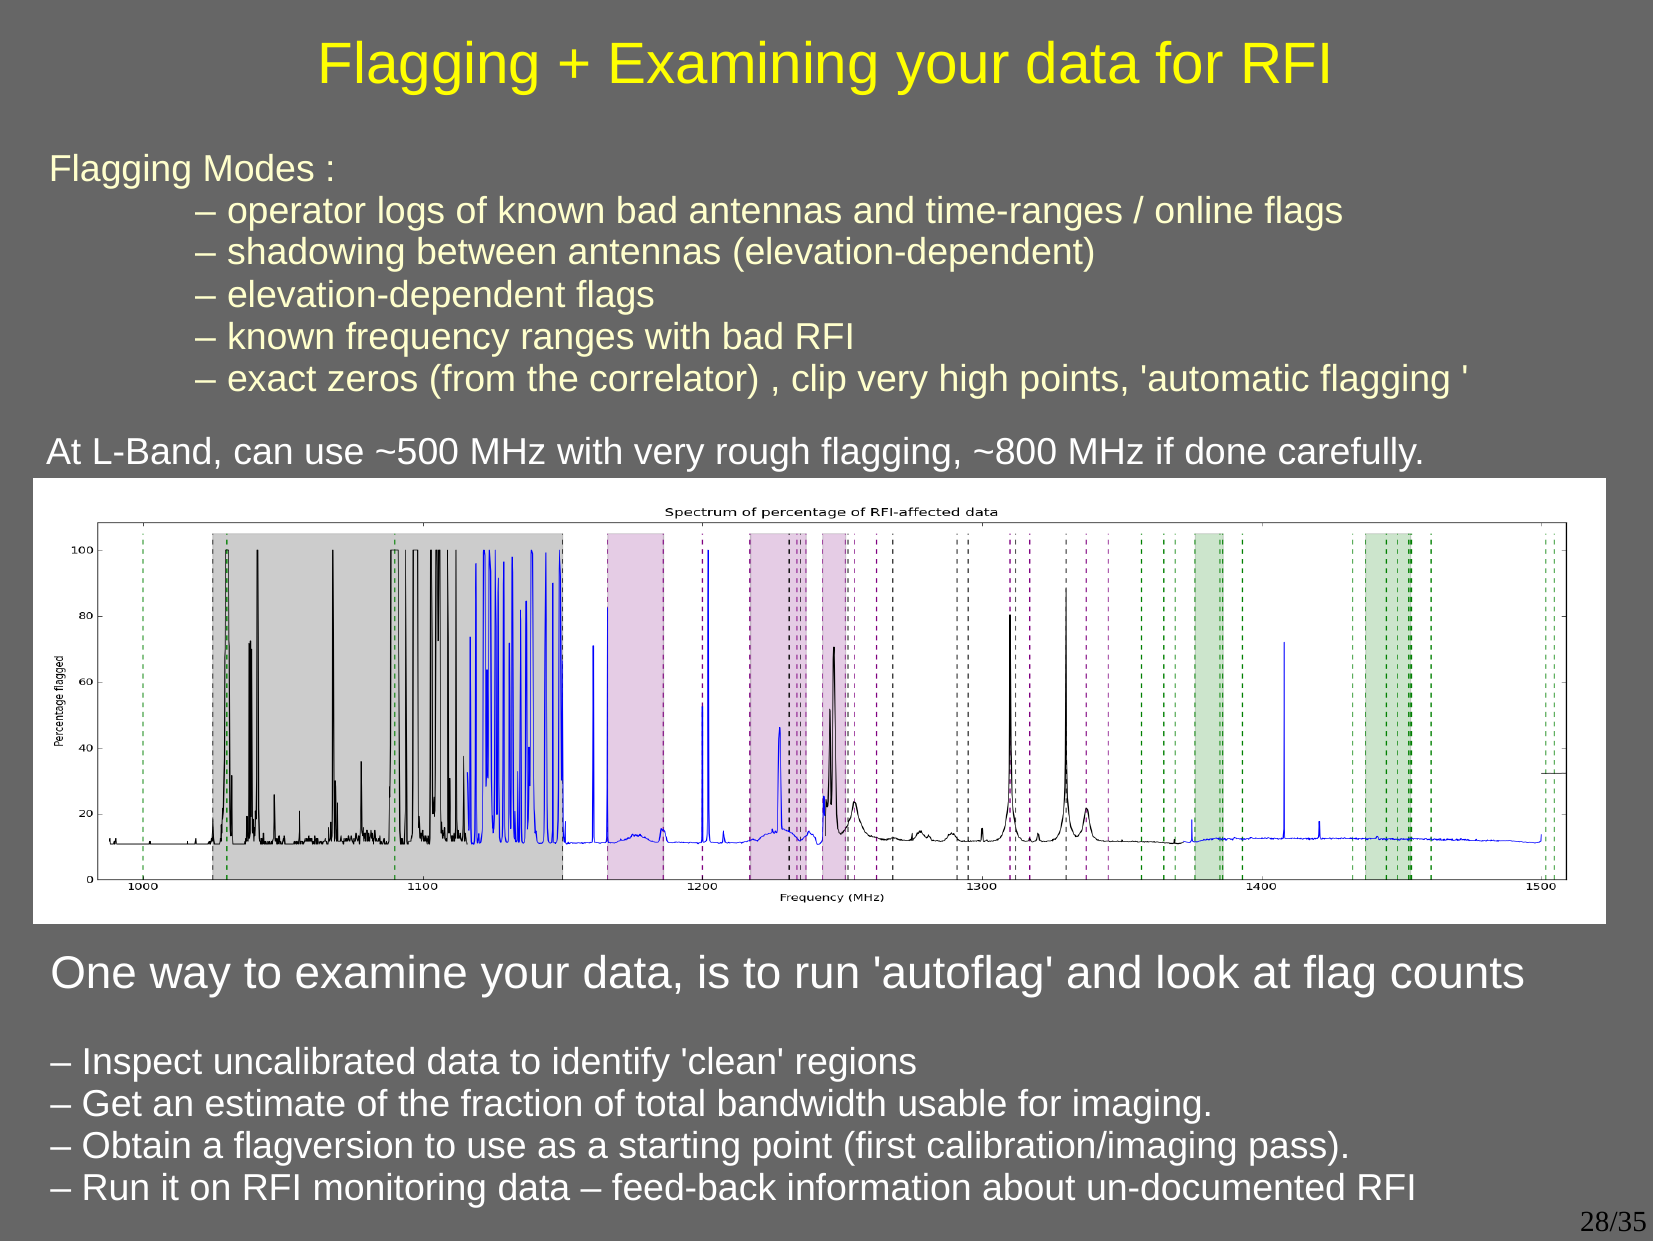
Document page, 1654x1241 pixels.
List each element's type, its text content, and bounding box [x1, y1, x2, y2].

text_box Flagging Modes : – operator logs of known bad antennas and time-ranges / online flags – shadowing between antennas (elevation-dependent) – elevation-dependent flags – known frequency ranges with bad RFI – exact zeros (from the correlator) , clip very high points, 'automatic flagging ' [34, 139, 1618, 407]
text_box At L-Band, can use ~500 MHz with very rough flagging, ~800 MHz if done carefully. [31, 422, 1606, 480]
text_box One way to examine your data, is to run 'autoflag' and look at flag counts – Inspect uncalibrated data to identify 'clean' regions – Get an estimate of the fraction of total bandwidth usable for imaging. – Obtain a flagversion to use as a starting point (first calibration/imaging pass). – Run it on RFI monitoring data – feed-back information about un-documented RFI [35, 940, 1610, 1217]
picture [33, 480, 1606, 925]
title Flagging + Examining your data for RFI [82, 13, 1571, 114]
